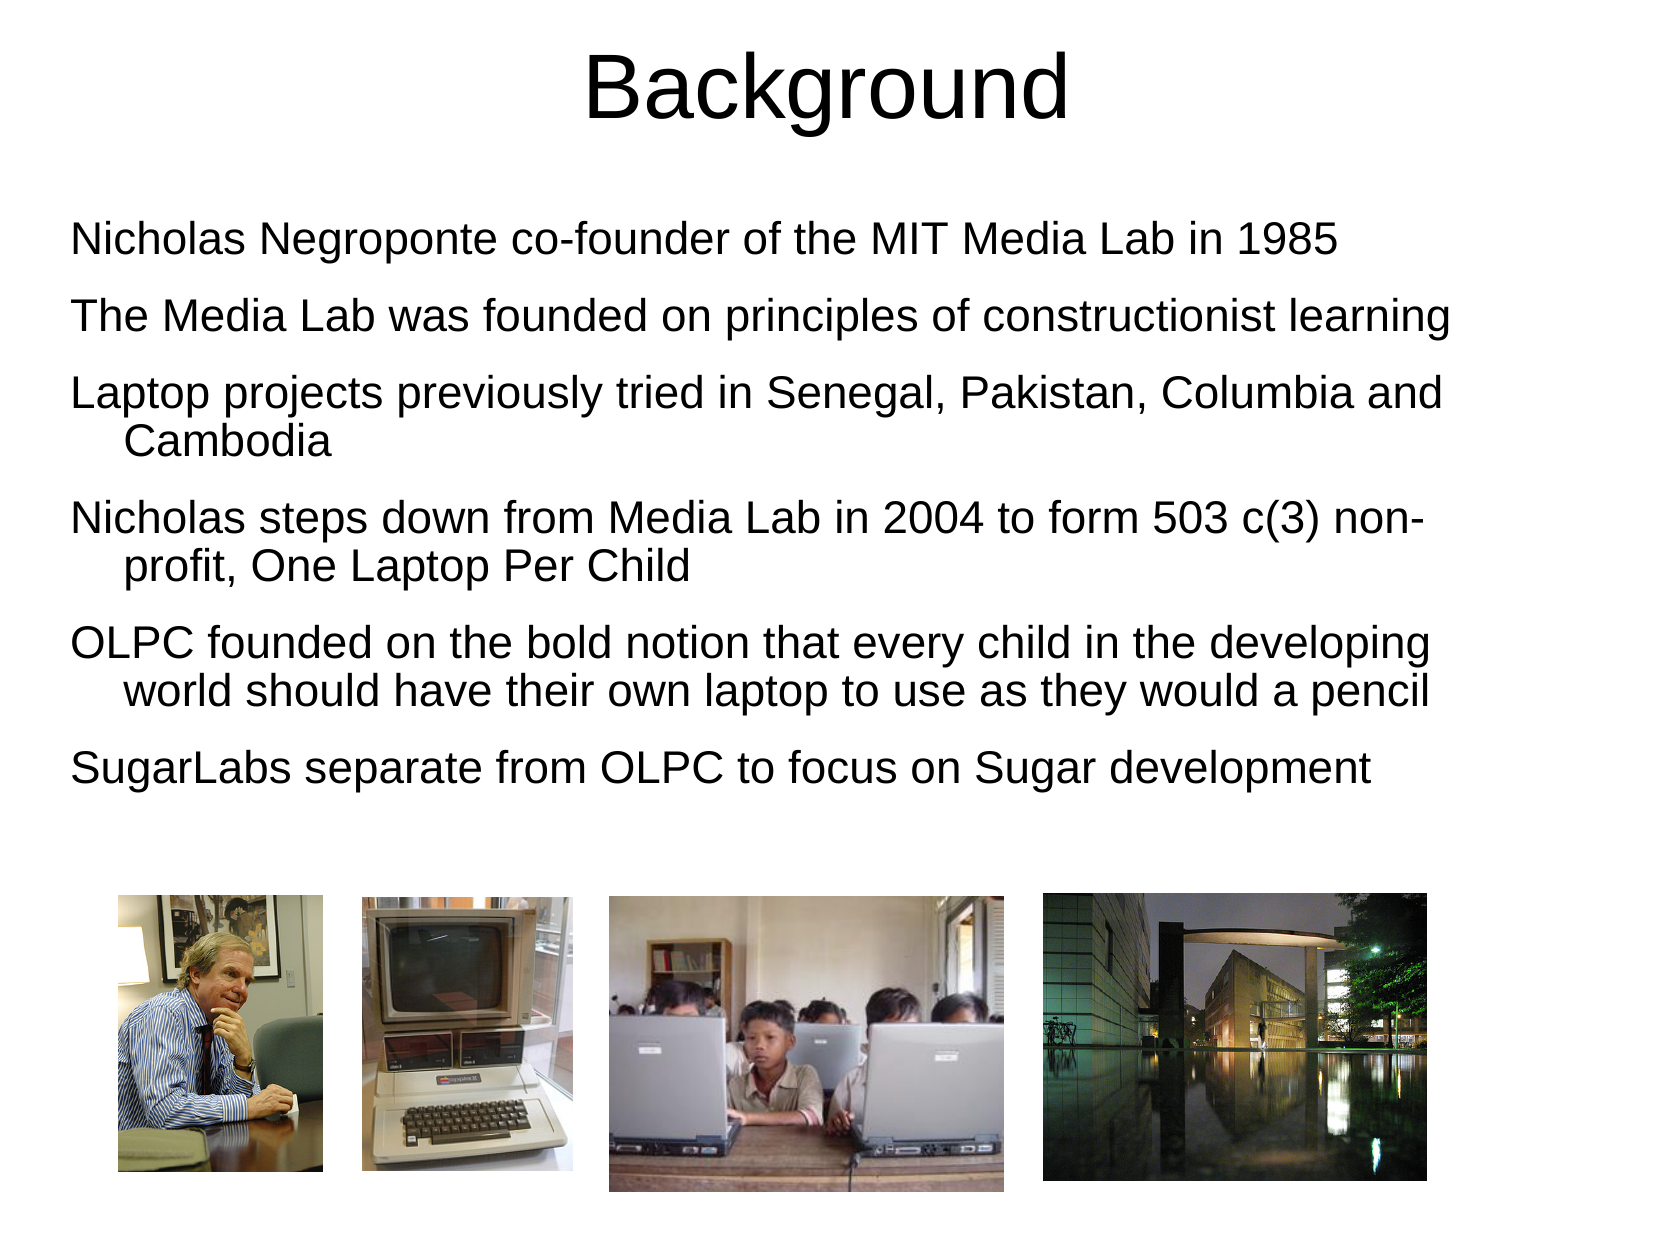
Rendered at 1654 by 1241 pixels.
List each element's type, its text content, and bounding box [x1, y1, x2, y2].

picture [1043, 893, 1427, 1181]
picture [609, 896, 1004, 1192]
picture [362, 897, 573, 1171]
list Nicholas Negroponte co-founder of the MIT Media Lab in 1985 The Media Lab was founded on principles of constructionist learning Laptop projects previously tried in Senegal, Pakistan, Columbia and Cambodia Nicholas steps down from Media Lab in 2004 to form 503 c(3) non-profit, One Laptop Per Child OLPC founded on the bold notion that every child in the developing world should have their own laptop to use as they would a pencil SugarLabs separate from OLPC to focus on Sugar development [52, 135, 1531, 863]
title Background [41, 16, 1613, 138]
picture [118, 895, 323, 1172]
